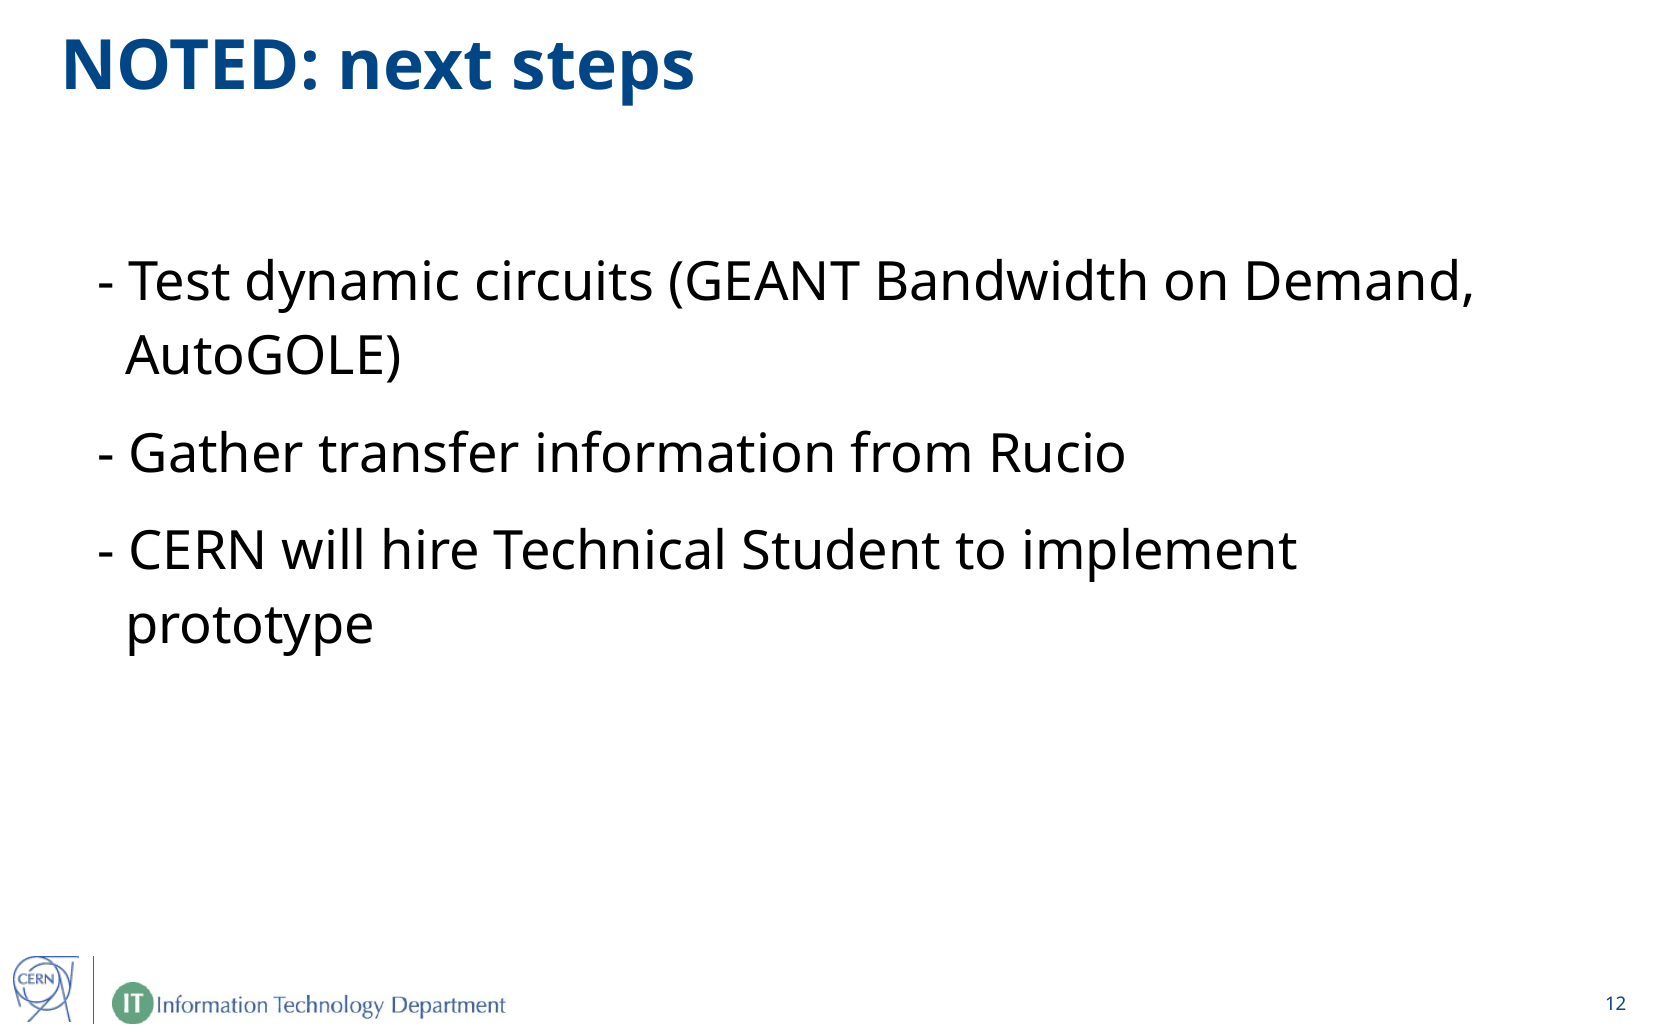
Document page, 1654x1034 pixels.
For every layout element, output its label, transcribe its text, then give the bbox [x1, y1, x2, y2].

title NOTED: next steps [60, 0, 1528, 138]
text_box - Test dynamic circuits (GEANT Bandwidth on Demand, AutoGOLE) - Gather transfer information from Rucio - CERN will hire Technical Student to implement prototype [82, 137, 1563, 1034]
picture [13, 956, 79, 1032]
